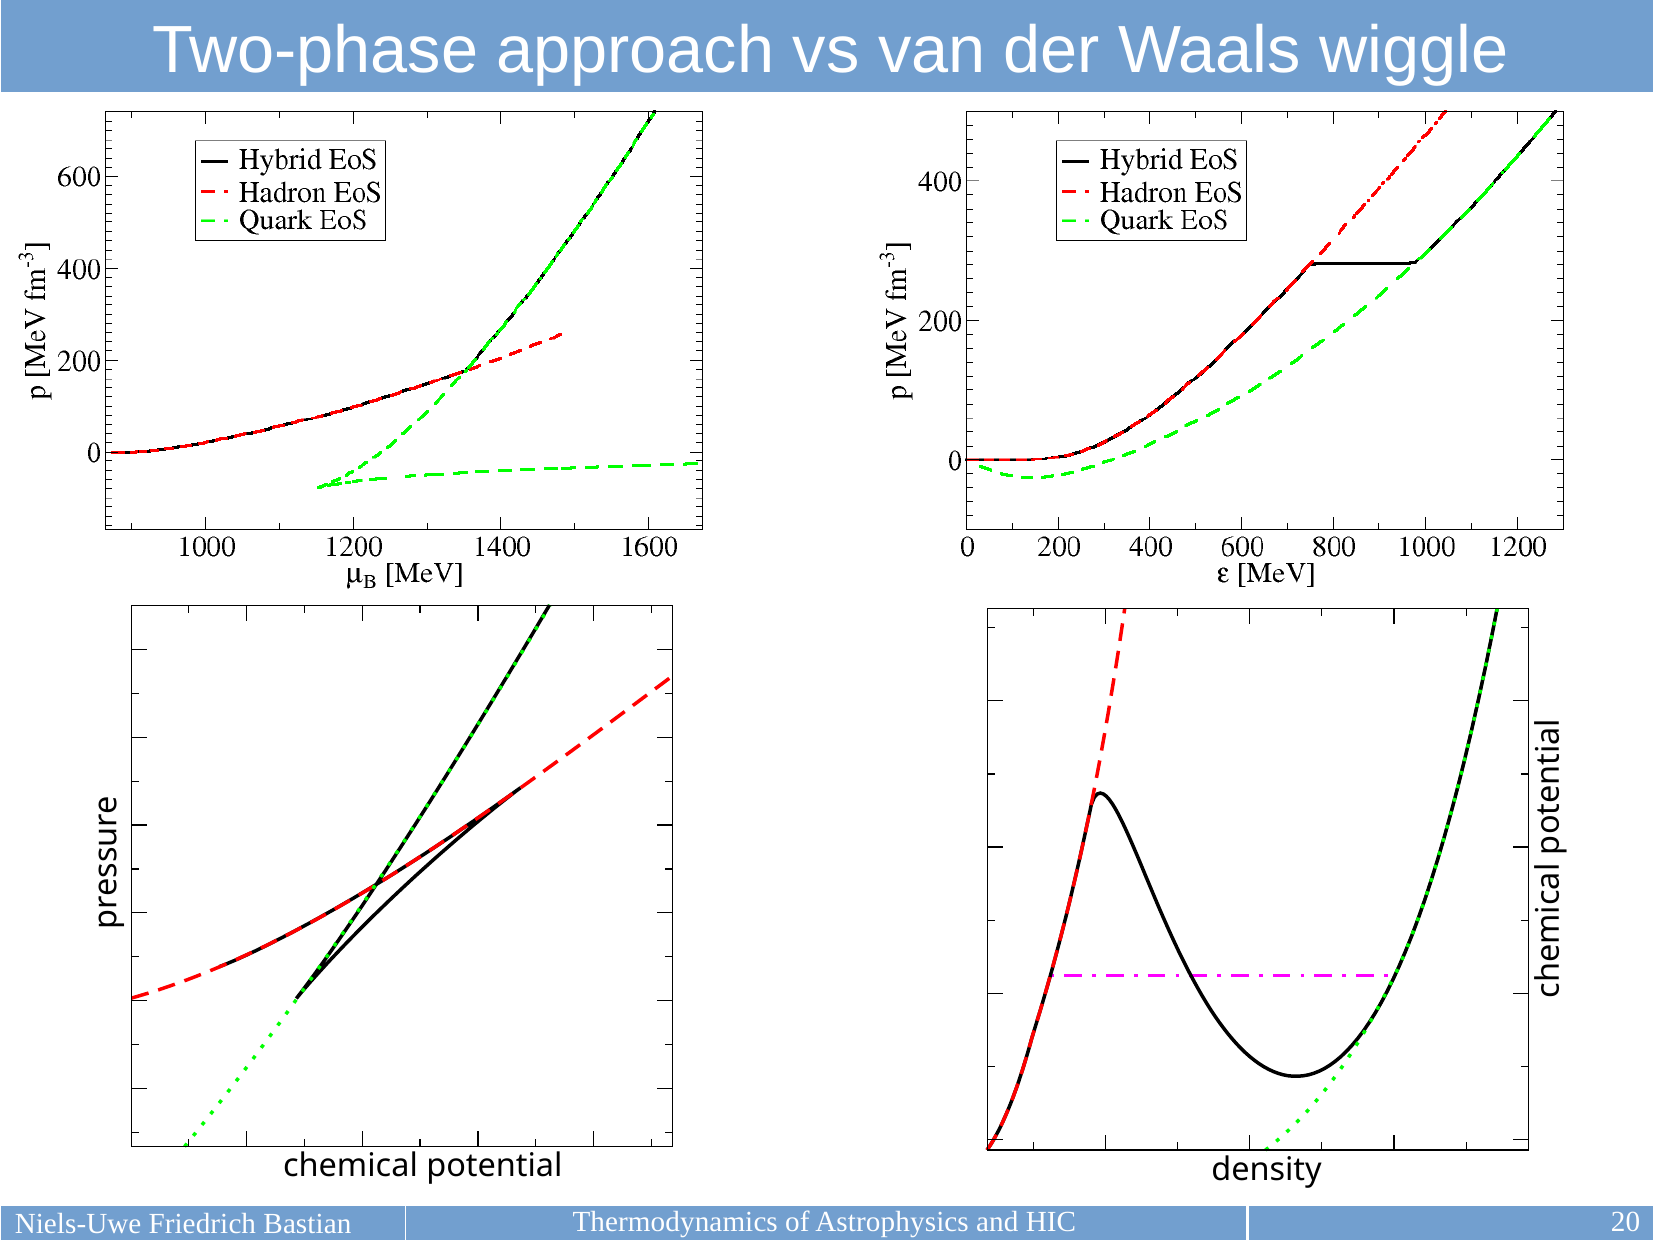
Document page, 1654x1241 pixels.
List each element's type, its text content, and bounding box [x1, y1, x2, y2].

picture [973, 601, 1573, 1192]
picture [80, 596, 689, 1188]
picture [876, 104, 1573, 597]
picture [15, 99, 707, 592]
title Two-phase approach vs van der Waals wiggle [86, 11, 1576, 87]
